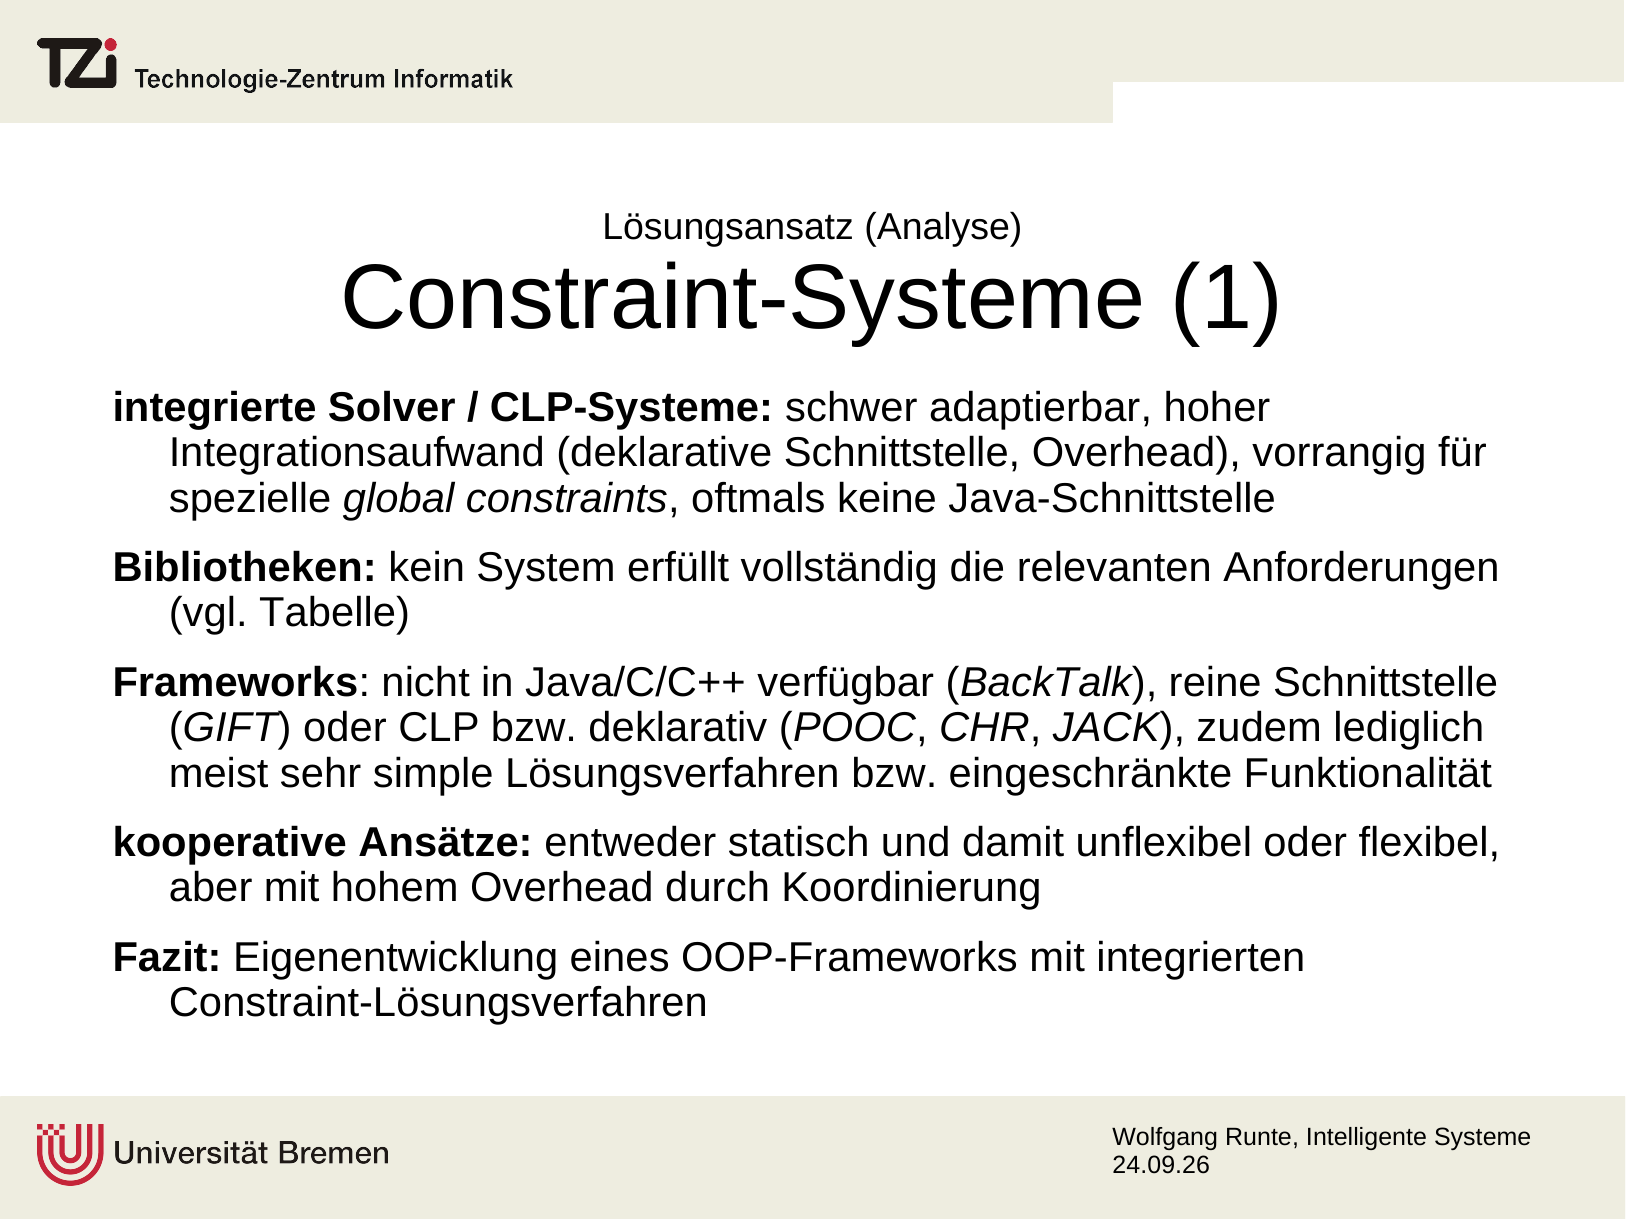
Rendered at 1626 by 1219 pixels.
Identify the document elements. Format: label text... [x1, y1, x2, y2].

picture [37, 38, 513, 93]
title Lösungsansatz (Analyse) Constraint-Systeme (1) [112, 162, 1513, 384]
list integrierte Solver / CLP-Systeme: schwer adaptierbar, hoher Integrationsaufwand (deklarative Schnittstelle, Overhead), vorrangig für spezielle global constraints, oftmals keine Java-Schnittstelle Bibliotheken: kein System erfüllt vollständig die relevanten Anforderungen (vgl. Tabelle) Frameworks: nicht in Java/C/C++ verfügbar (BackTalk), reine Schnittstelle (GIFT) oder CLP bzw. deklarativ (POOC, CHR, JACK), zudem lediglich meist sehr simple Lösungsverfahren bzw. eingeschränkte Funktionalität kooperative Ansätze: entweder statisch und damit unflexibel oder flexibel, aber mit hohem Overhead durch Koordinierung Fazit: Eigenentwicklung eines OOP-Frameworks mit integrierten Constraint-Lösungsverfahren [112, 384, 1513, 1125]
picture [37, 1124, 388, 1186]
